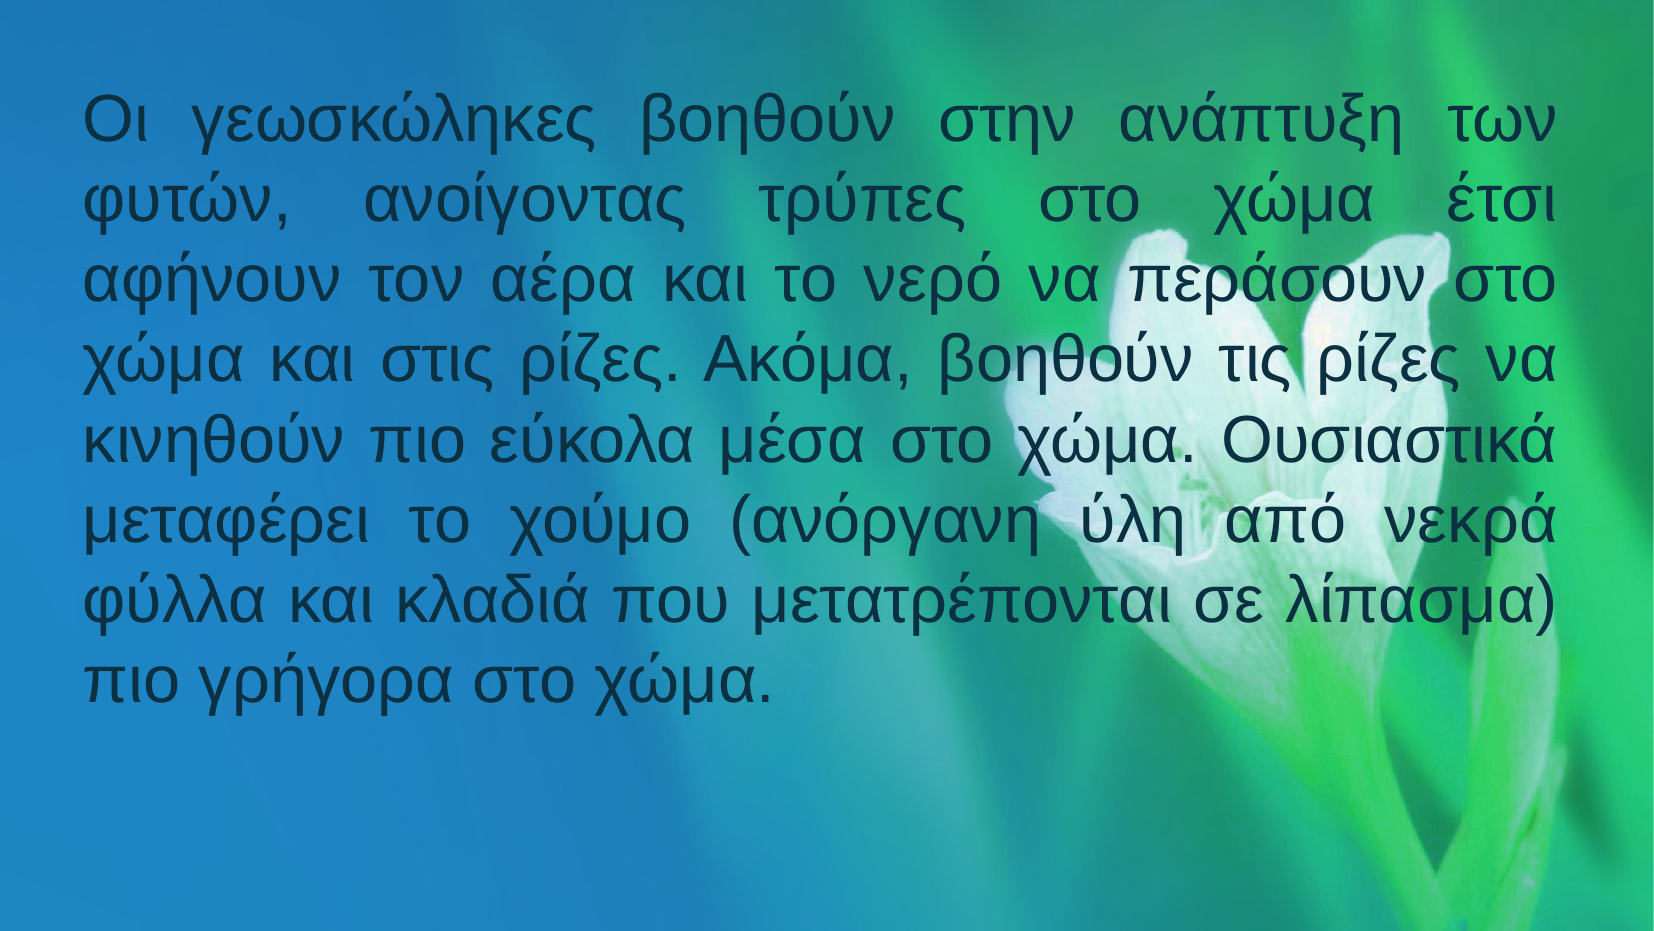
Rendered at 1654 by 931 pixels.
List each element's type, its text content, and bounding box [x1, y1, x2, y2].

list Οι γεωσκώληκες βοηθούν στην ανάπτυξη των φυτών, ανοίγοντας τρύπες στο χώμα έτσι αφήνουν τον αέρα και το νερό να περάσουν στο χώμα και στις ρίζες. Ακόμα, βοηθούν τις ρίζες να κινηθούν πιο εύκολα μέσα στο χώμα. Ουσιαστικά μεταφέρει το χούμο (ανόργανη ύλη από νεκρά φύλλα και κλαδιά που μετατρέπονται σε λίπασμα) πιο γρήγορα στο χώμα. [82, 75, 1571, 799]
